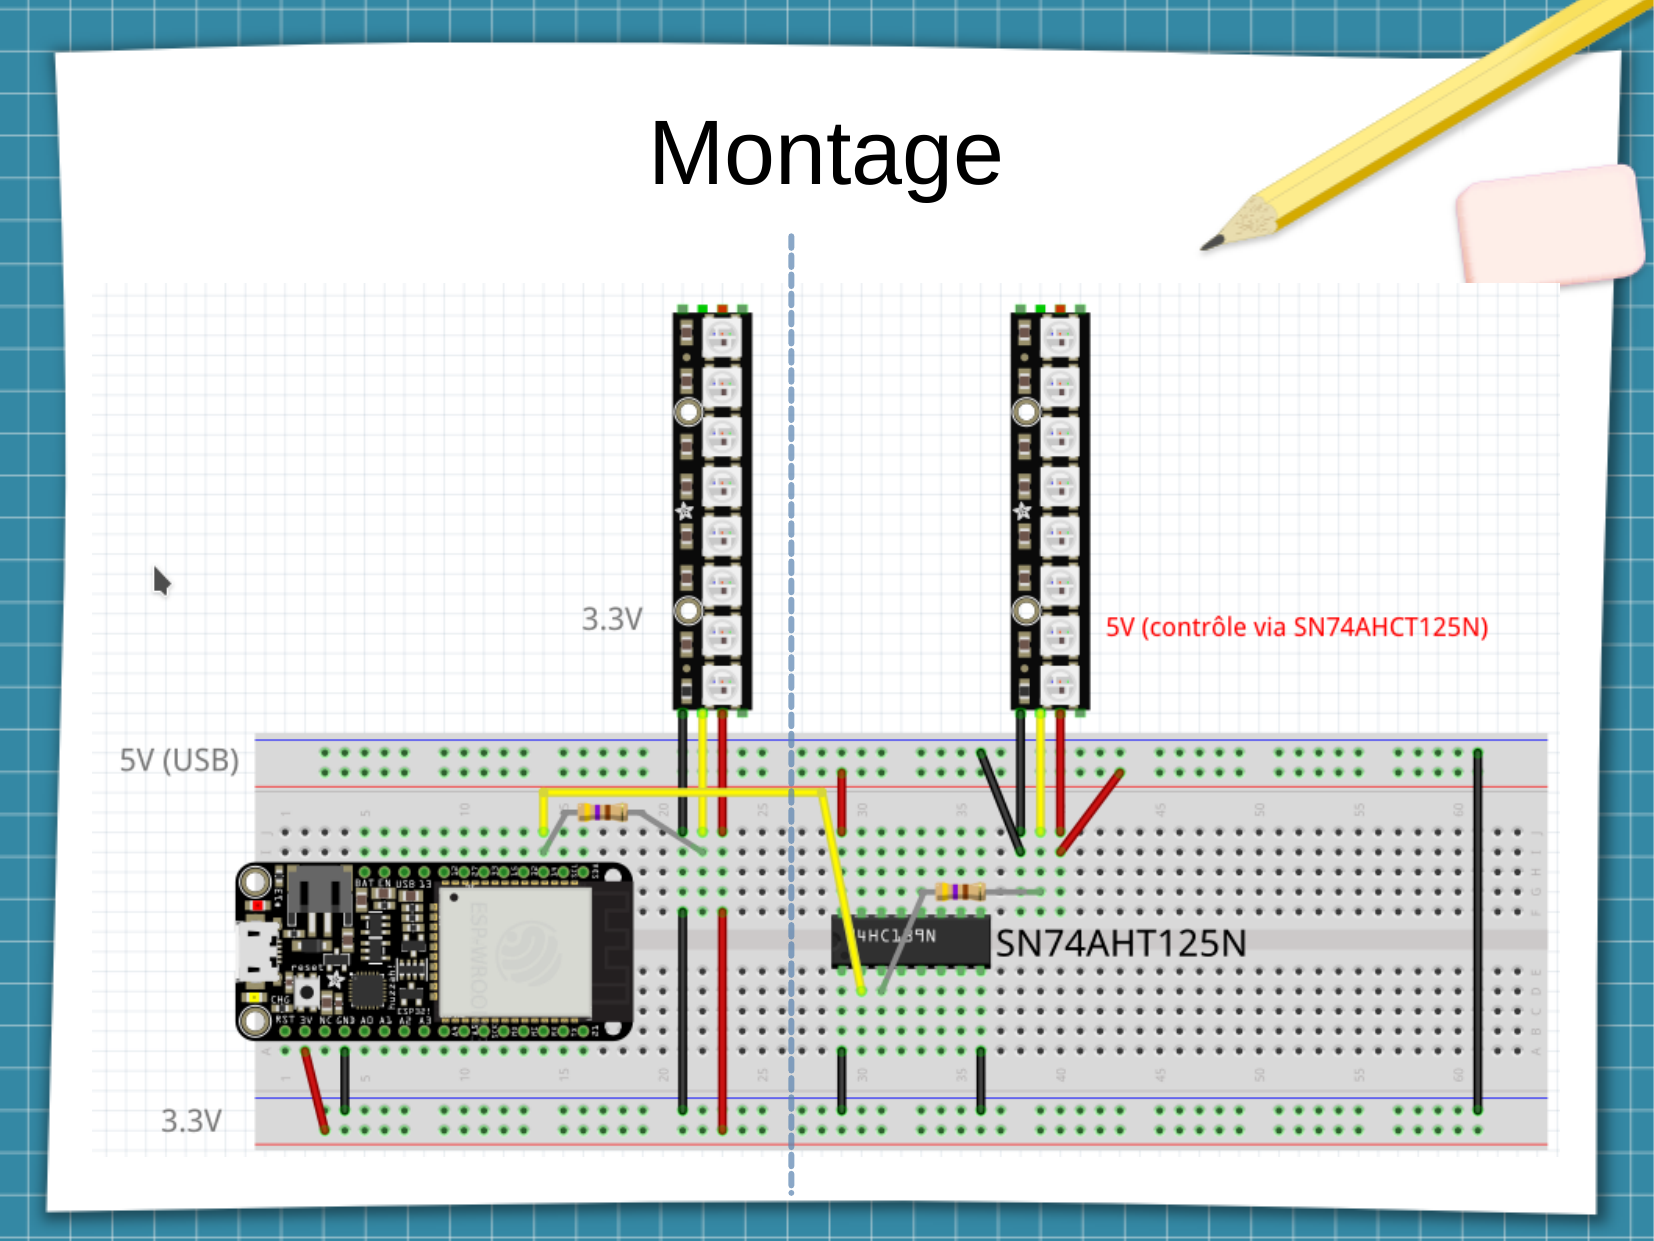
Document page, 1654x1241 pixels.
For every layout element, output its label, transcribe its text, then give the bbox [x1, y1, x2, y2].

picture [0, 0, 1654, 1241]
title Montage [82, 49, 1571, 257]
